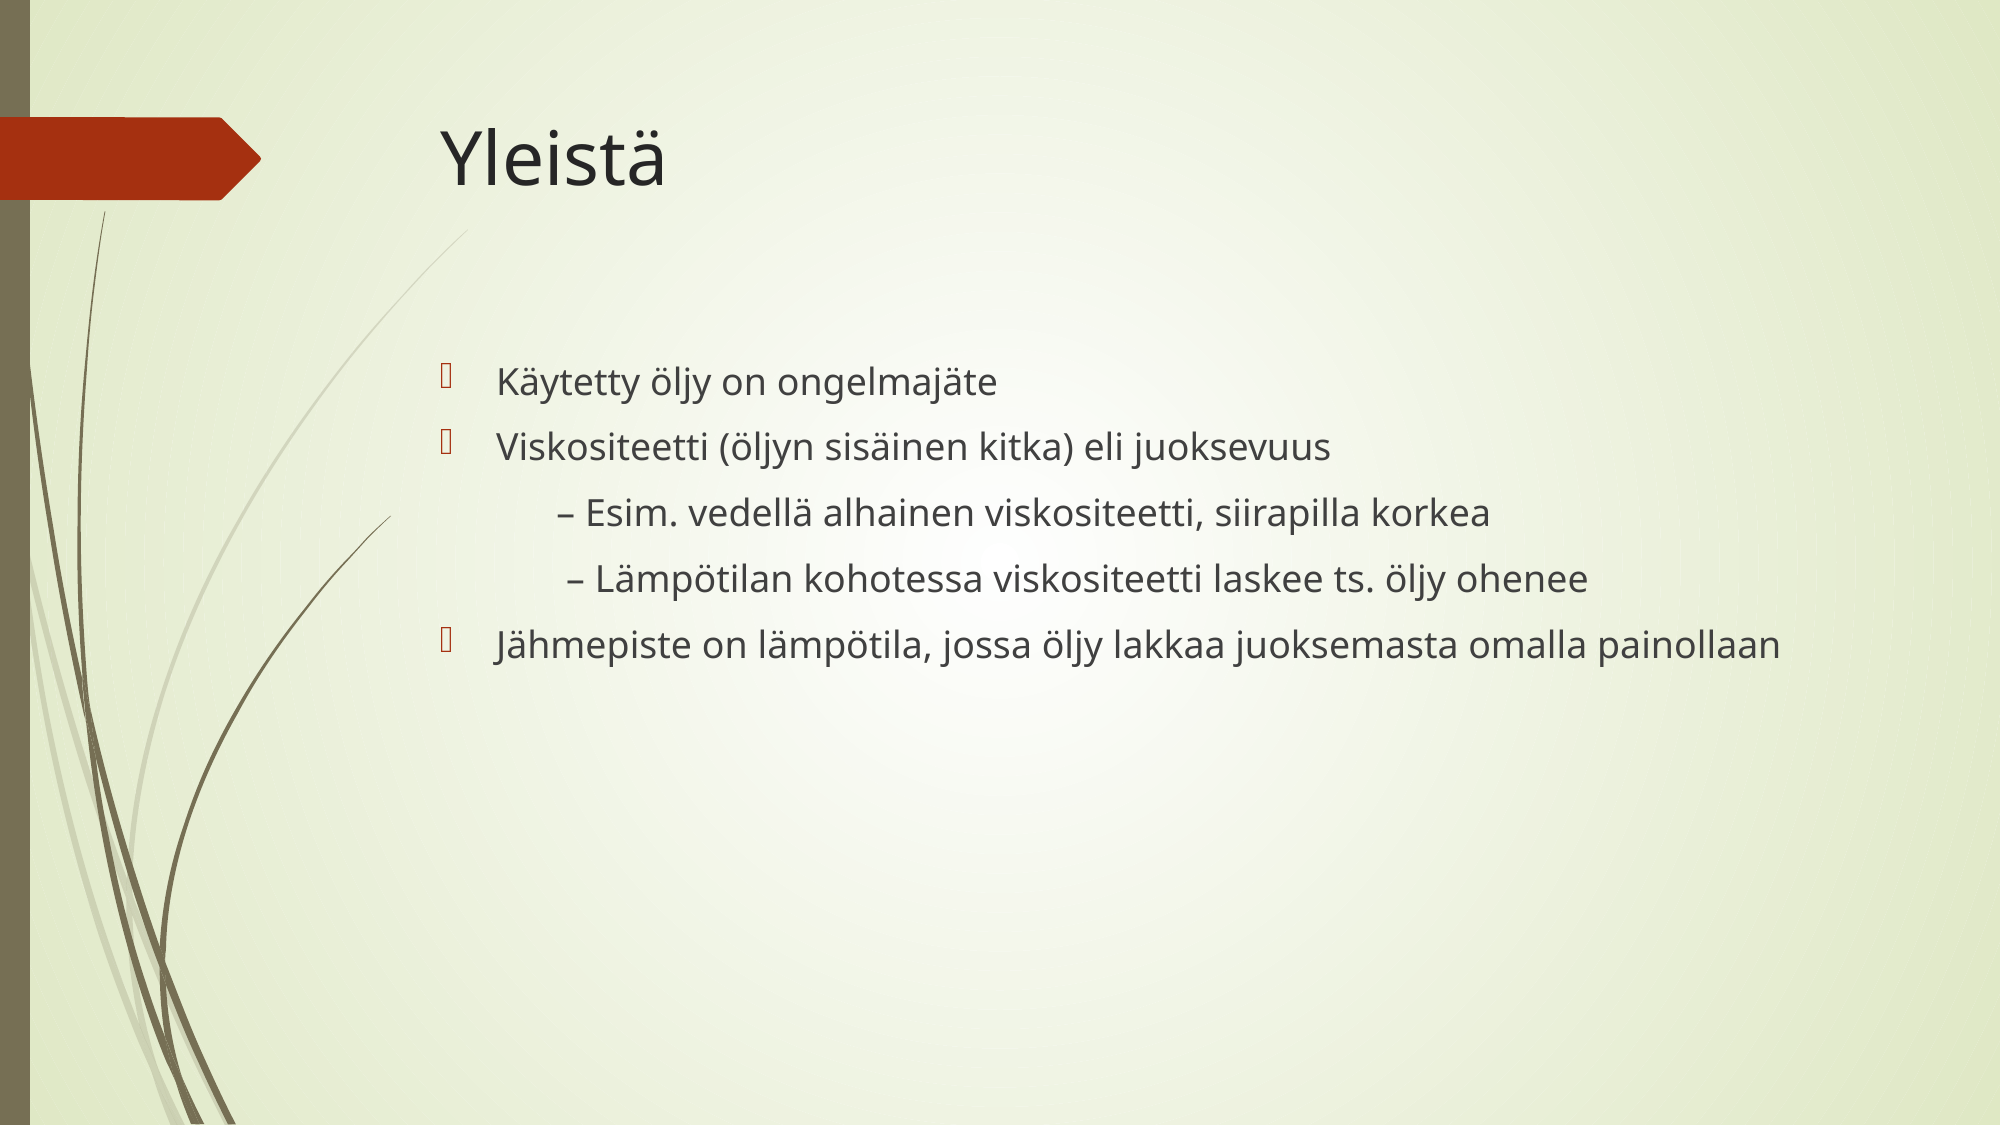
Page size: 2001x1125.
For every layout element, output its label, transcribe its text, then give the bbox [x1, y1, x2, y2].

list Käytetty öljy on ongelmajäte Viskositeetti (öljyn sisäinen kitka) eli juoksevuus – Esim. vedellä alhainen viskositeetti, siirapilla korkea – Lämpötilan kohotessa viskositeetti laskee ts. öljy ohenee Jähmepiste on lämpötila, jossa öljy lakkaa juoksemasta omalla painollaan [424, 350, 1888, 970]
title Yleistä [425, 102, 1888, 313]
